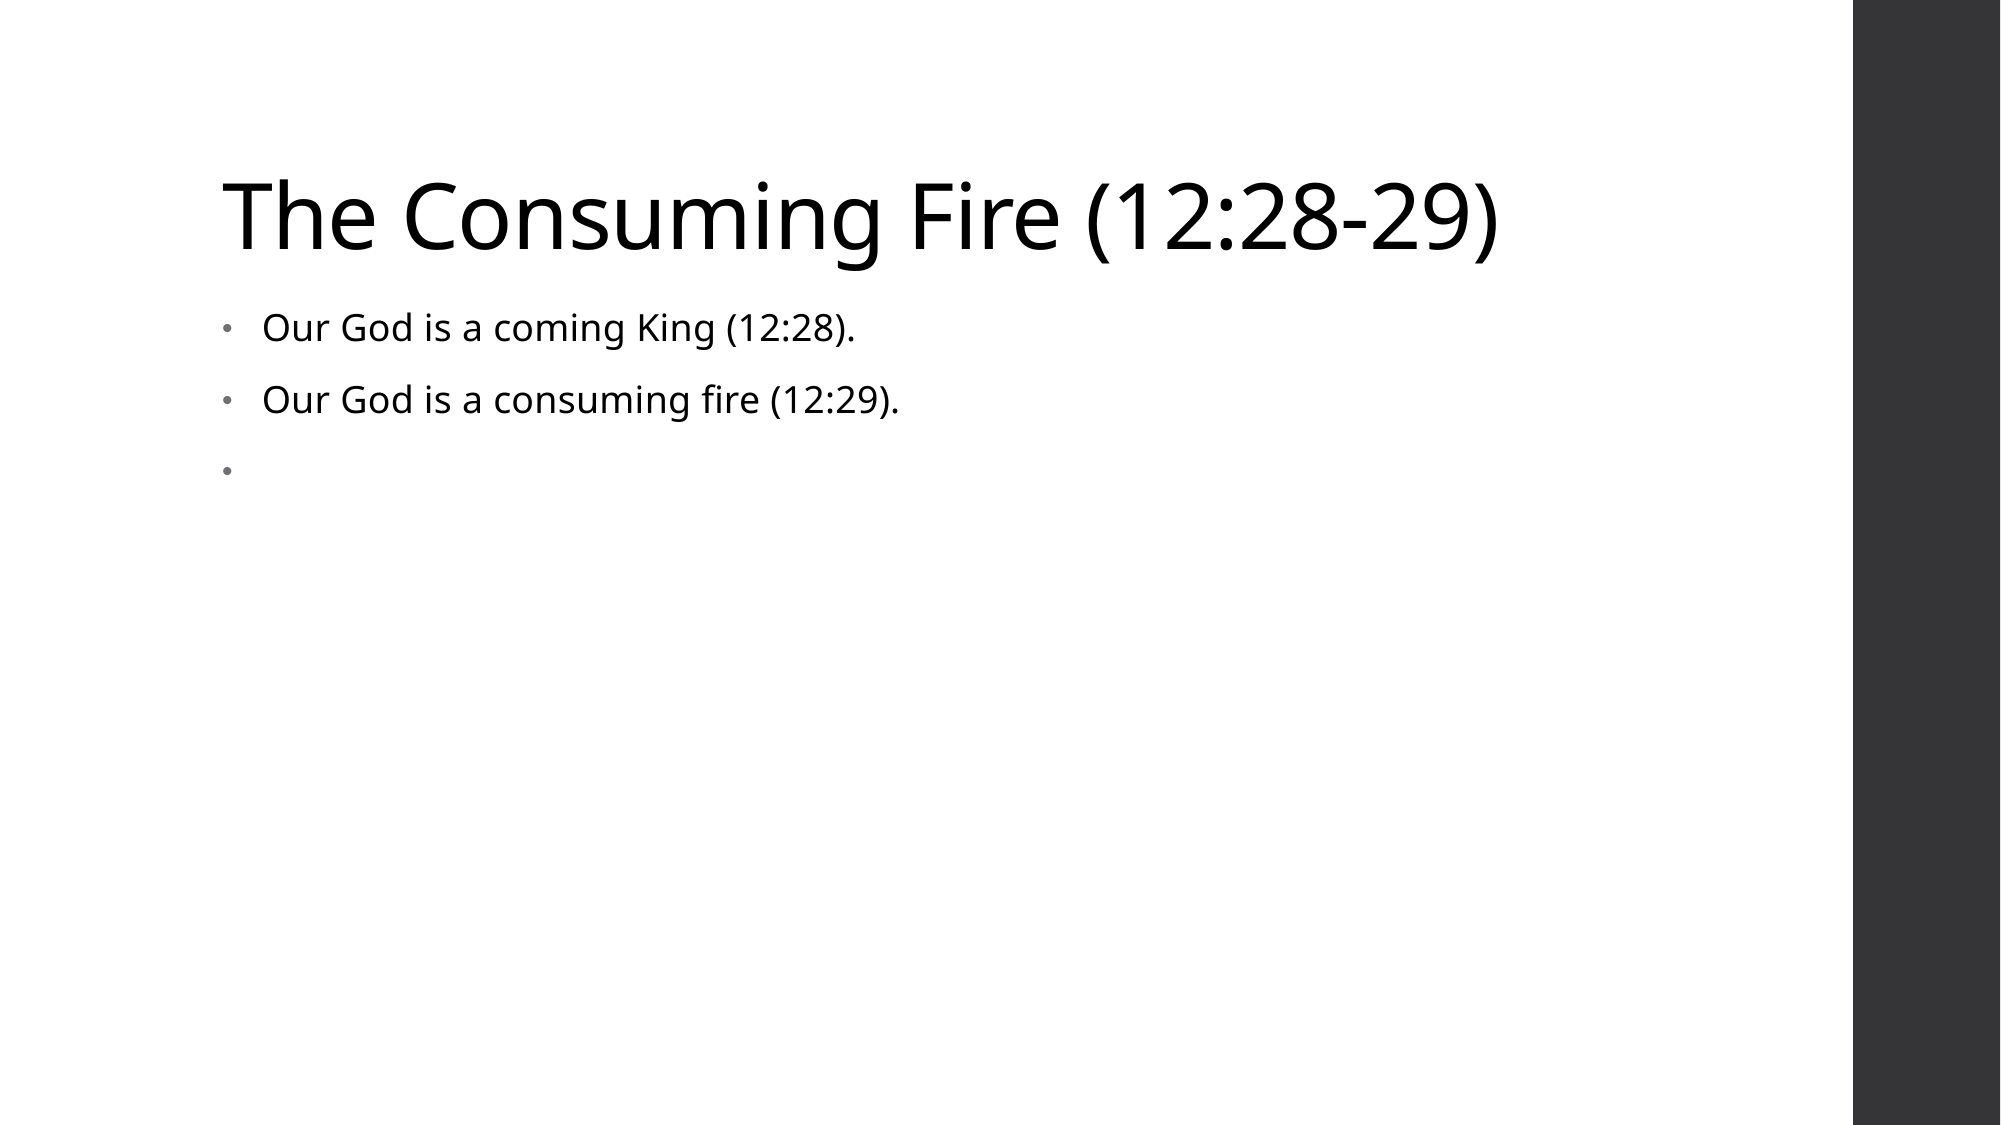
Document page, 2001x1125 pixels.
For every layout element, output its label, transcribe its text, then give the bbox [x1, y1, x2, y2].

list Our God is a coming King (12:28). Our God is a consuming fire (12:29). [206, 299, 1617, 1014]
title The Consuming Fire (12:28-29) [206, 60, 1797, 278]
